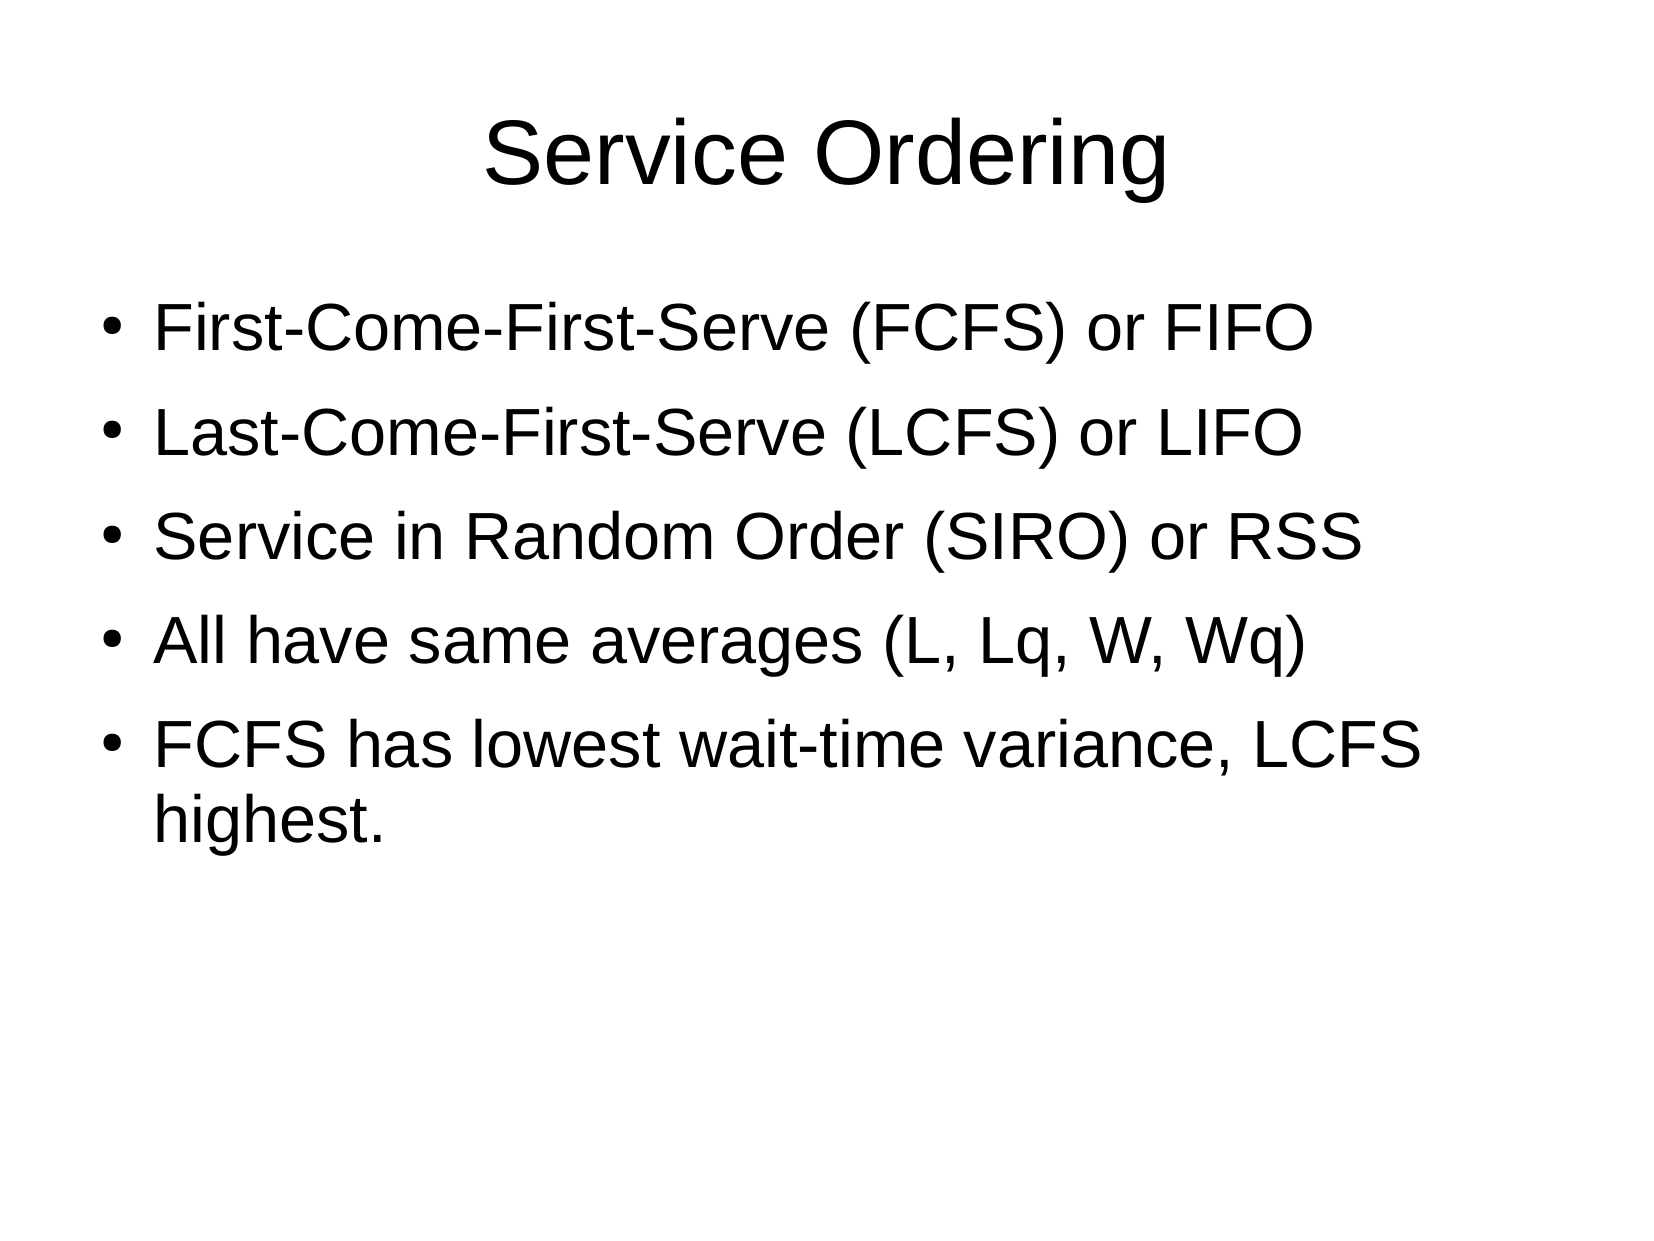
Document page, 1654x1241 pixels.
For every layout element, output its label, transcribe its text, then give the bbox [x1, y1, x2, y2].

list First-Come-First-Serve (FCFS) or FIFO Last-Come-First-Serve (LCFS) or LIFO Service in Random Order (SIRO) or RSS All have same averages (L, Lq, W, Wq) FCFS has lowest wait-time variance, LCFS highest. [82, 290, 1571, 1109]
title Service Ordering [82, 56, 1571, 250]
